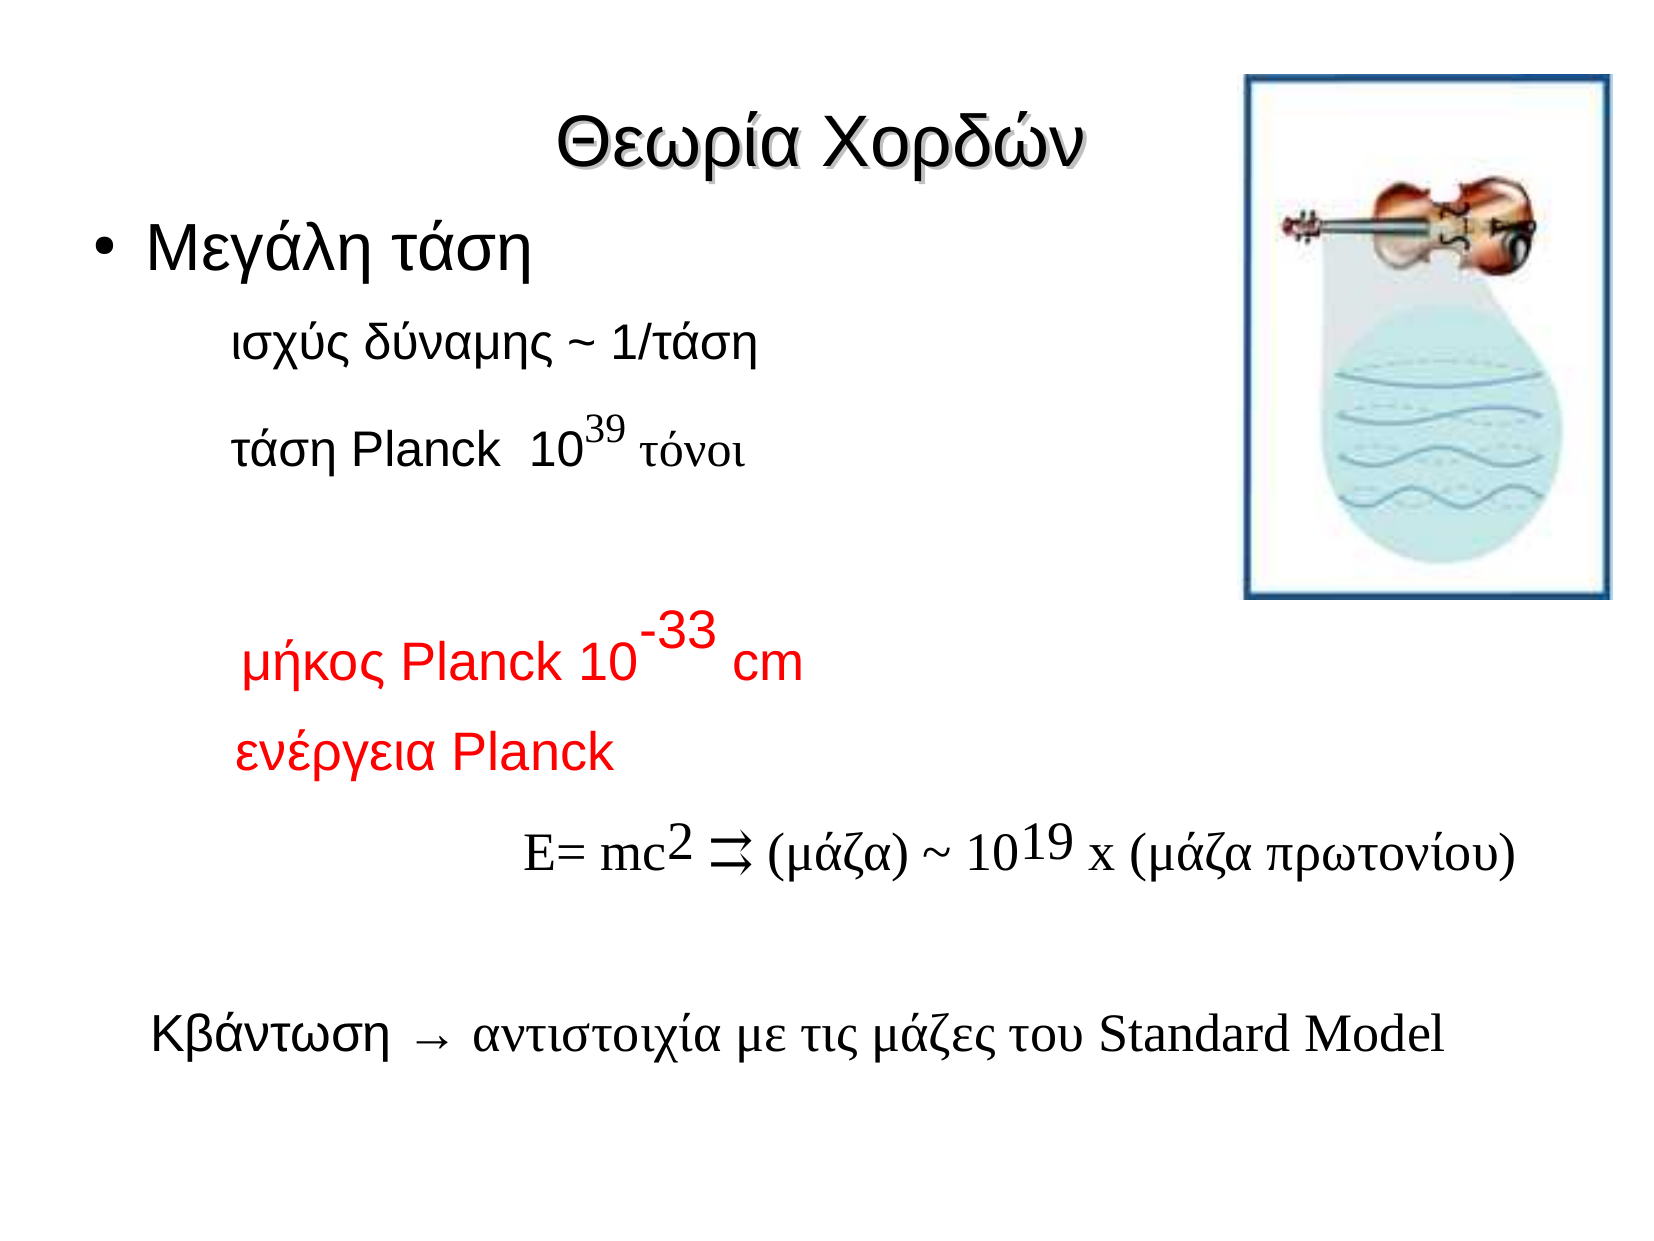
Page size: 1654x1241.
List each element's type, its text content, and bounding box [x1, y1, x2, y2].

picture [1237, 74, 1613, 601]
list [27, 937, 1517, 1068]
list Μεγάλη τάση ισχύς δύναμης ~ 1/τάση τάση Planck 1039 τόνοι [75, 245, 1237, 541]
title Θεωρία Χορδών [71, 37, 1572, 245]
list μήκος Planck 10-33 cm ενέργεια Planck E= mc2 ⇉ (μάζα) ~ 1019 x (μάζα πρωτονίου) Κβάντωση → αντιστοιχία με τις μάζες του Standard Model [0, 600, 1654, 1241]
